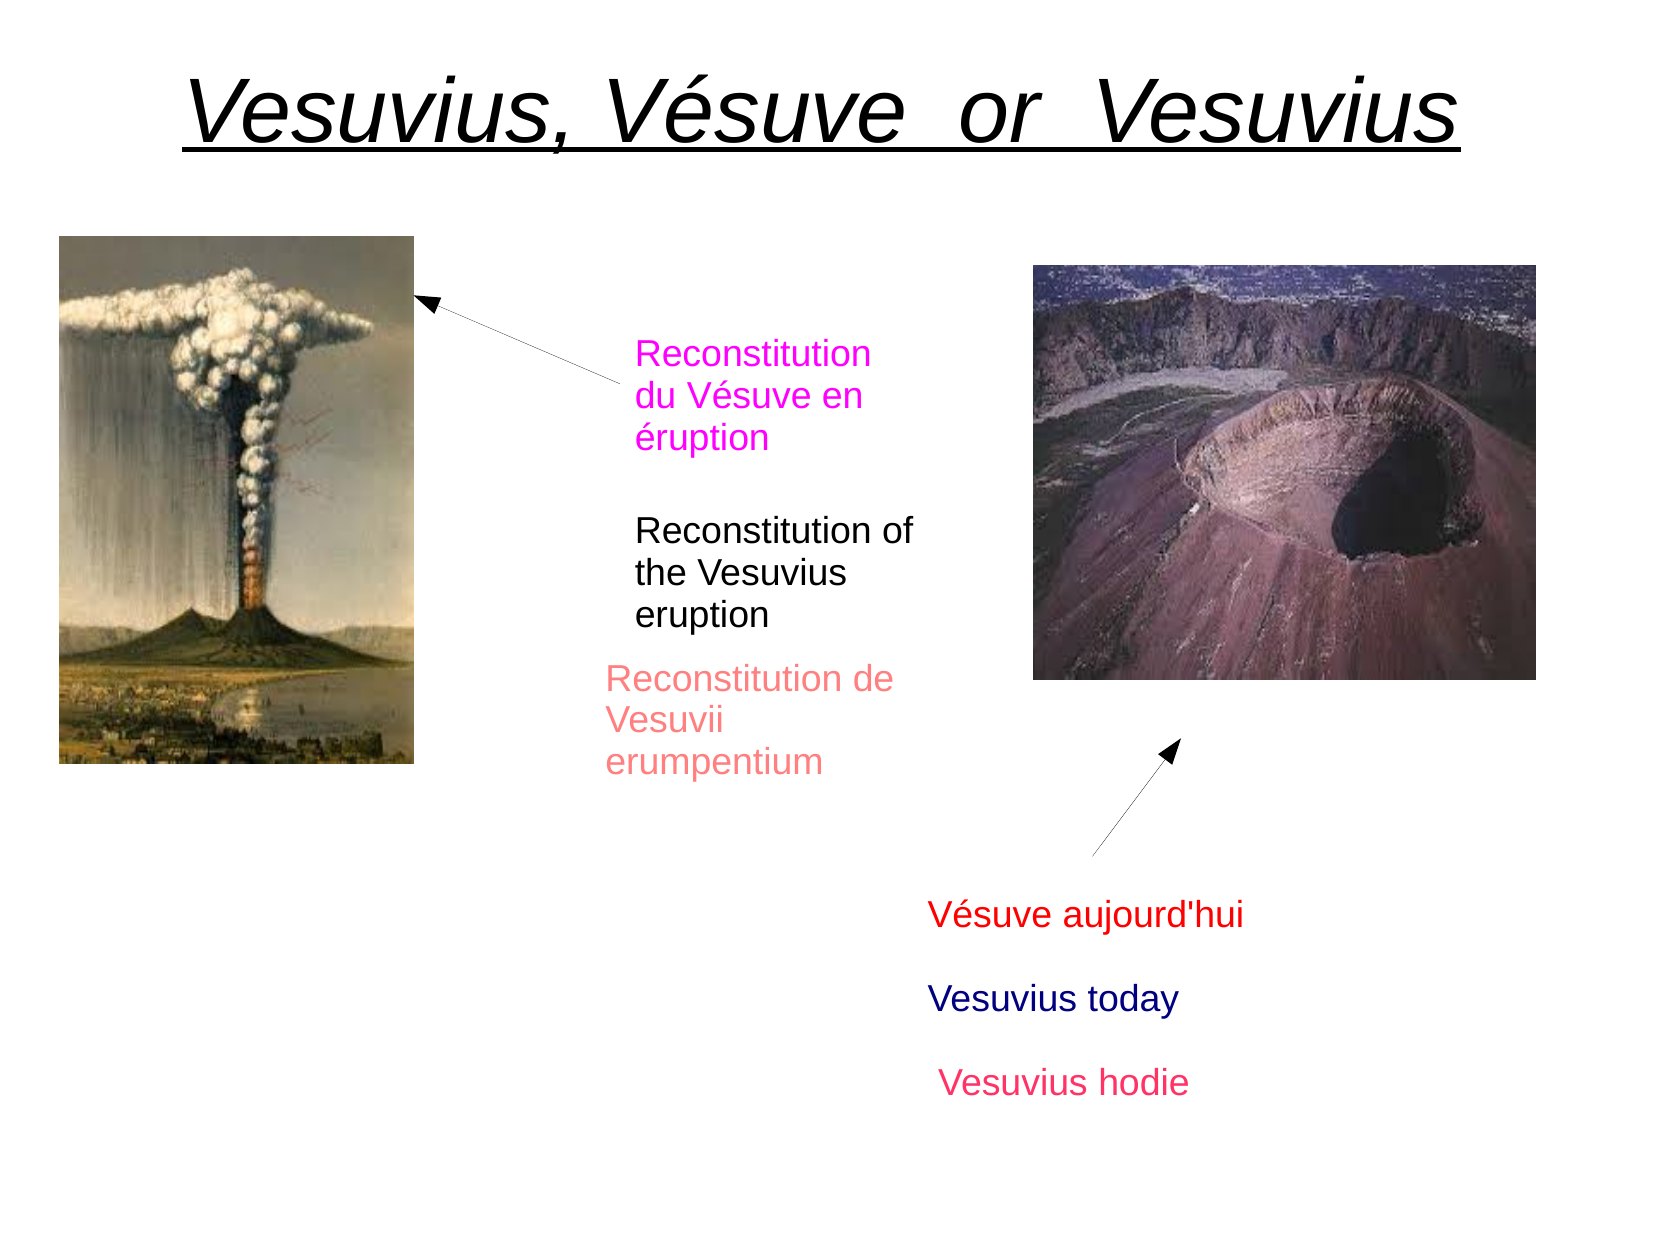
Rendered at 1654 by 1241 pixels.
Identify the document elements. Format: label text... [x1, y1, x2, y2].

text_box Reconstitution de Vesuvii erumpentium [590, 649, 916, 877]
text_box Reconstitution of the Vesuvius eruption [620, 501, 975, 686]
text_box Reconstitution du Vésuve en éruption [620, 324, 916, 501]
text_box Vésuve aujourd'hui Vesuvius today Vesuvius hodie [912, 885, 1270, 1111]
text_box Vesuvius, Vésuve or Vesuvius [167, 59, 1477, 162]
picture [59, 236, 414, 764]
picture [1033, 265, 1536, 680]
